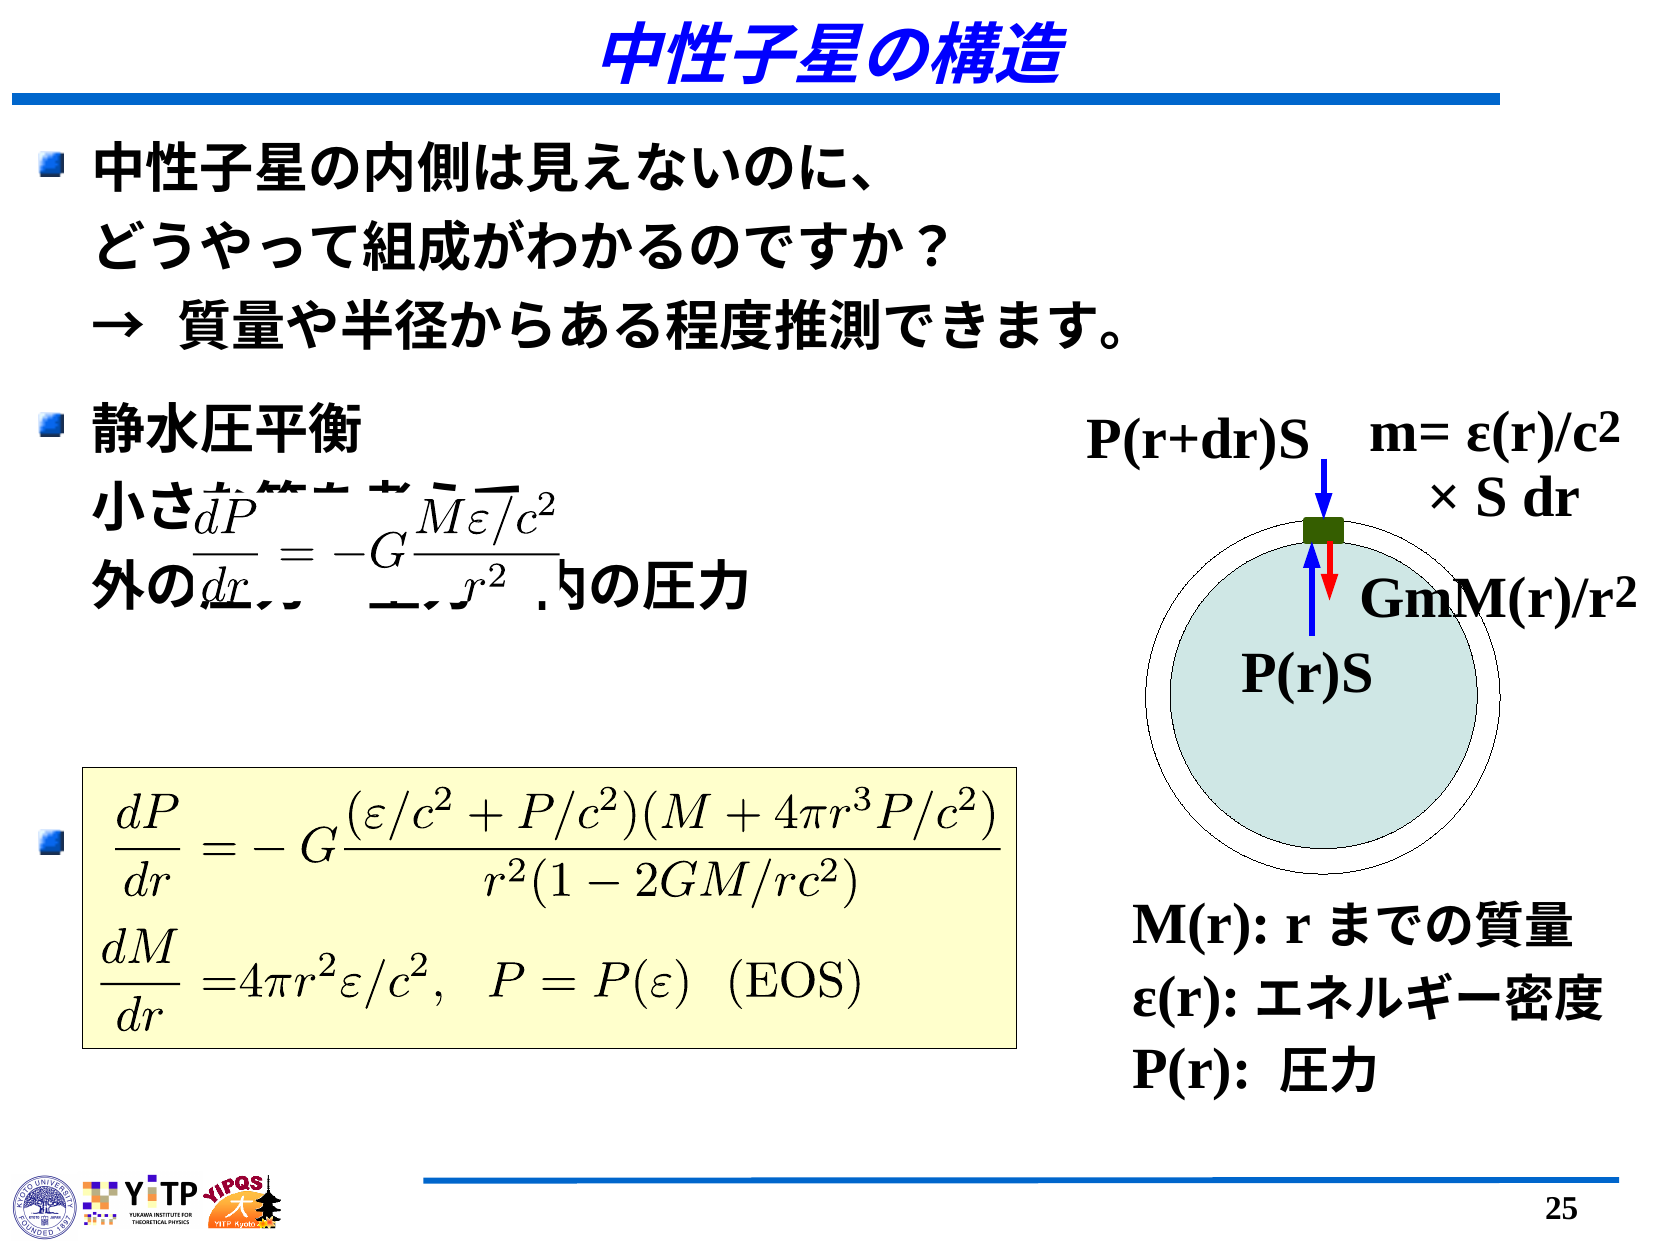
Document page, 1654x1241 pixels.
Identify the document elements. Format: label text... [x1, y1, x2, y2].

text_box [82, 767, 1017, 1049]
text_box [1170, 519, 1478, 849]
text_box P(r+dr)S [1086, 406, 1311, 473]
picture [11, 1170, 281, 1241]
list 中性子星の内側は見えないのに、 どうやって組成がわかるのですか？ → 質量や半径からある程度推測できます。 静水圧平衡 小さな箱を考えて、 外の圧力+重力=内の圧力 Tolman-Oppenheimer-Volkoff 方程式 (一般相対論補正を含む静水圧平衡) [20, 124, 1621, 1137]
text_box [192, 491, 560, 602]
text_box m= ε(r)/c2 × S dr [1369, 399, 1637, 533]
text_box GmM(r)/r2 [1359, 565, 1639, 632]
title 中性子星の構造 [0, 0, 1654, 99]
text_box P(r)S [1240, 640, 1374, 707]
text_box M(r): rまでの質量 ε(r):エネルギー密度 P(r): 圧力 [1132, 885, 1609, 1111]
